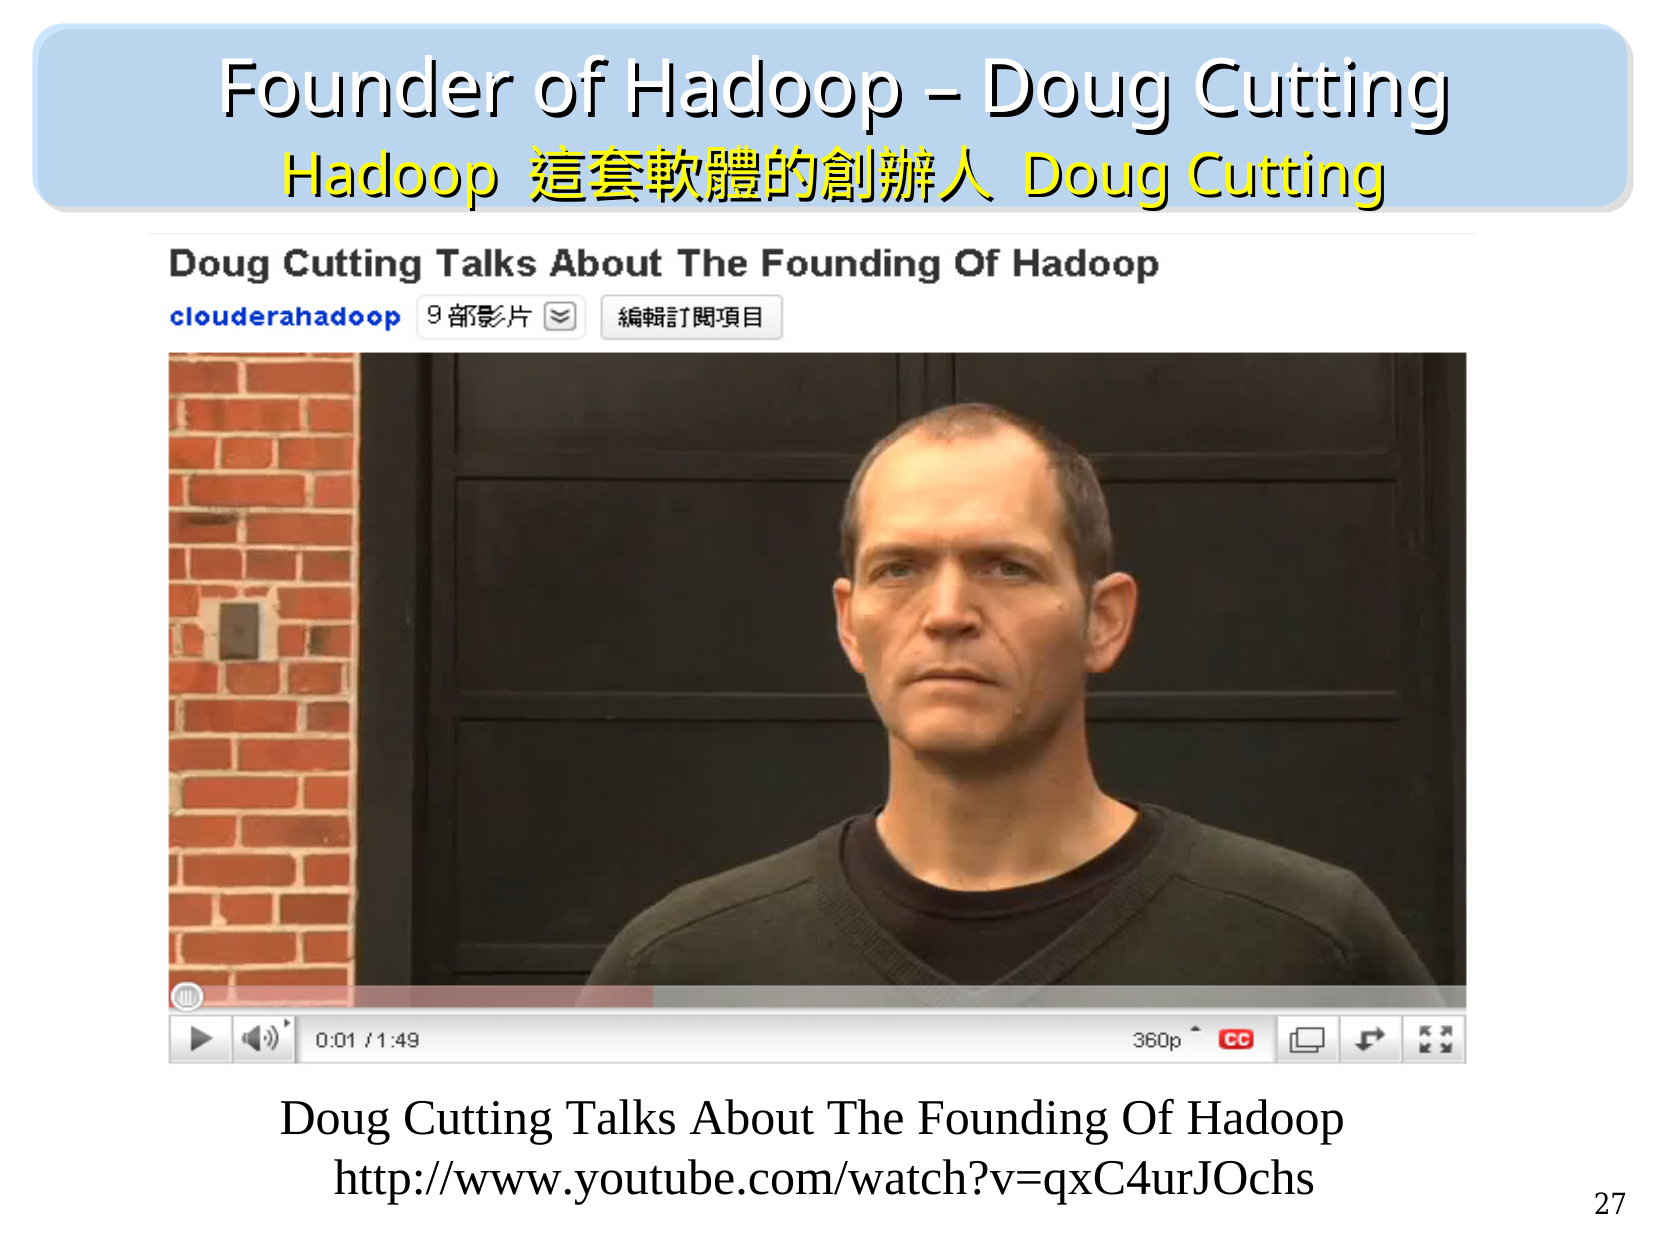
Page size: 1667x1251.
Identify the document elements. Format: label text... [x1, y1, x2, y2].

text_box [32, 23, 1628, 207]
text_box Doug Cutting Talks About The Founding Of Hadoop http://www.youtube.com/watch?v=qxC4urJOchs [220, 1077, 1430, 1213]
title Founder of Hadoop – Doug Cutting Hadoop 這套軟體的創辦人 Doug Cutting [124, 24, 1542, 210]
picture [147, 233, 1477, 1075]
